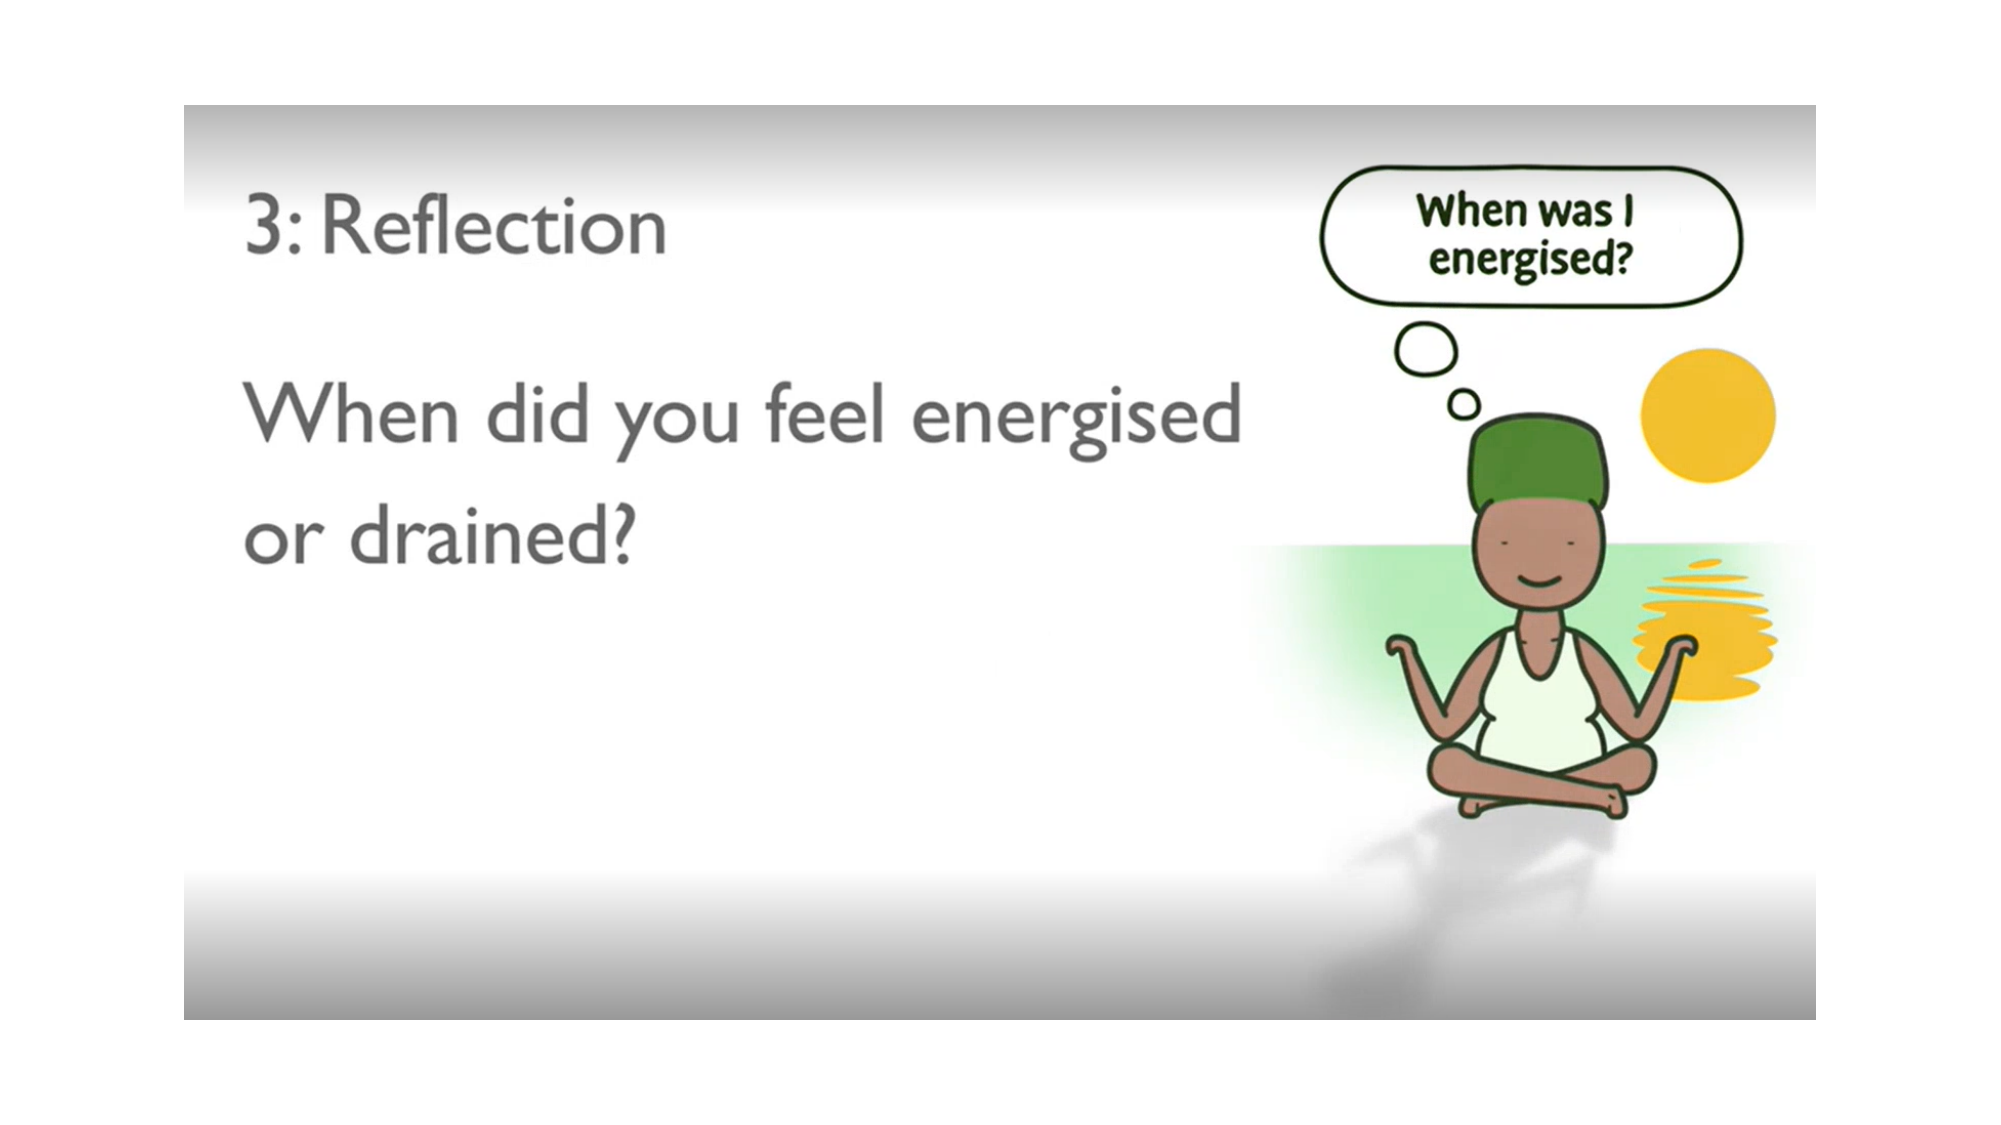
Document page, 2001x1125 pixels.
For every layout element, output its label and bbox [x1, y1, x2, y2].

picture [184, 105, 1816, 1020]
